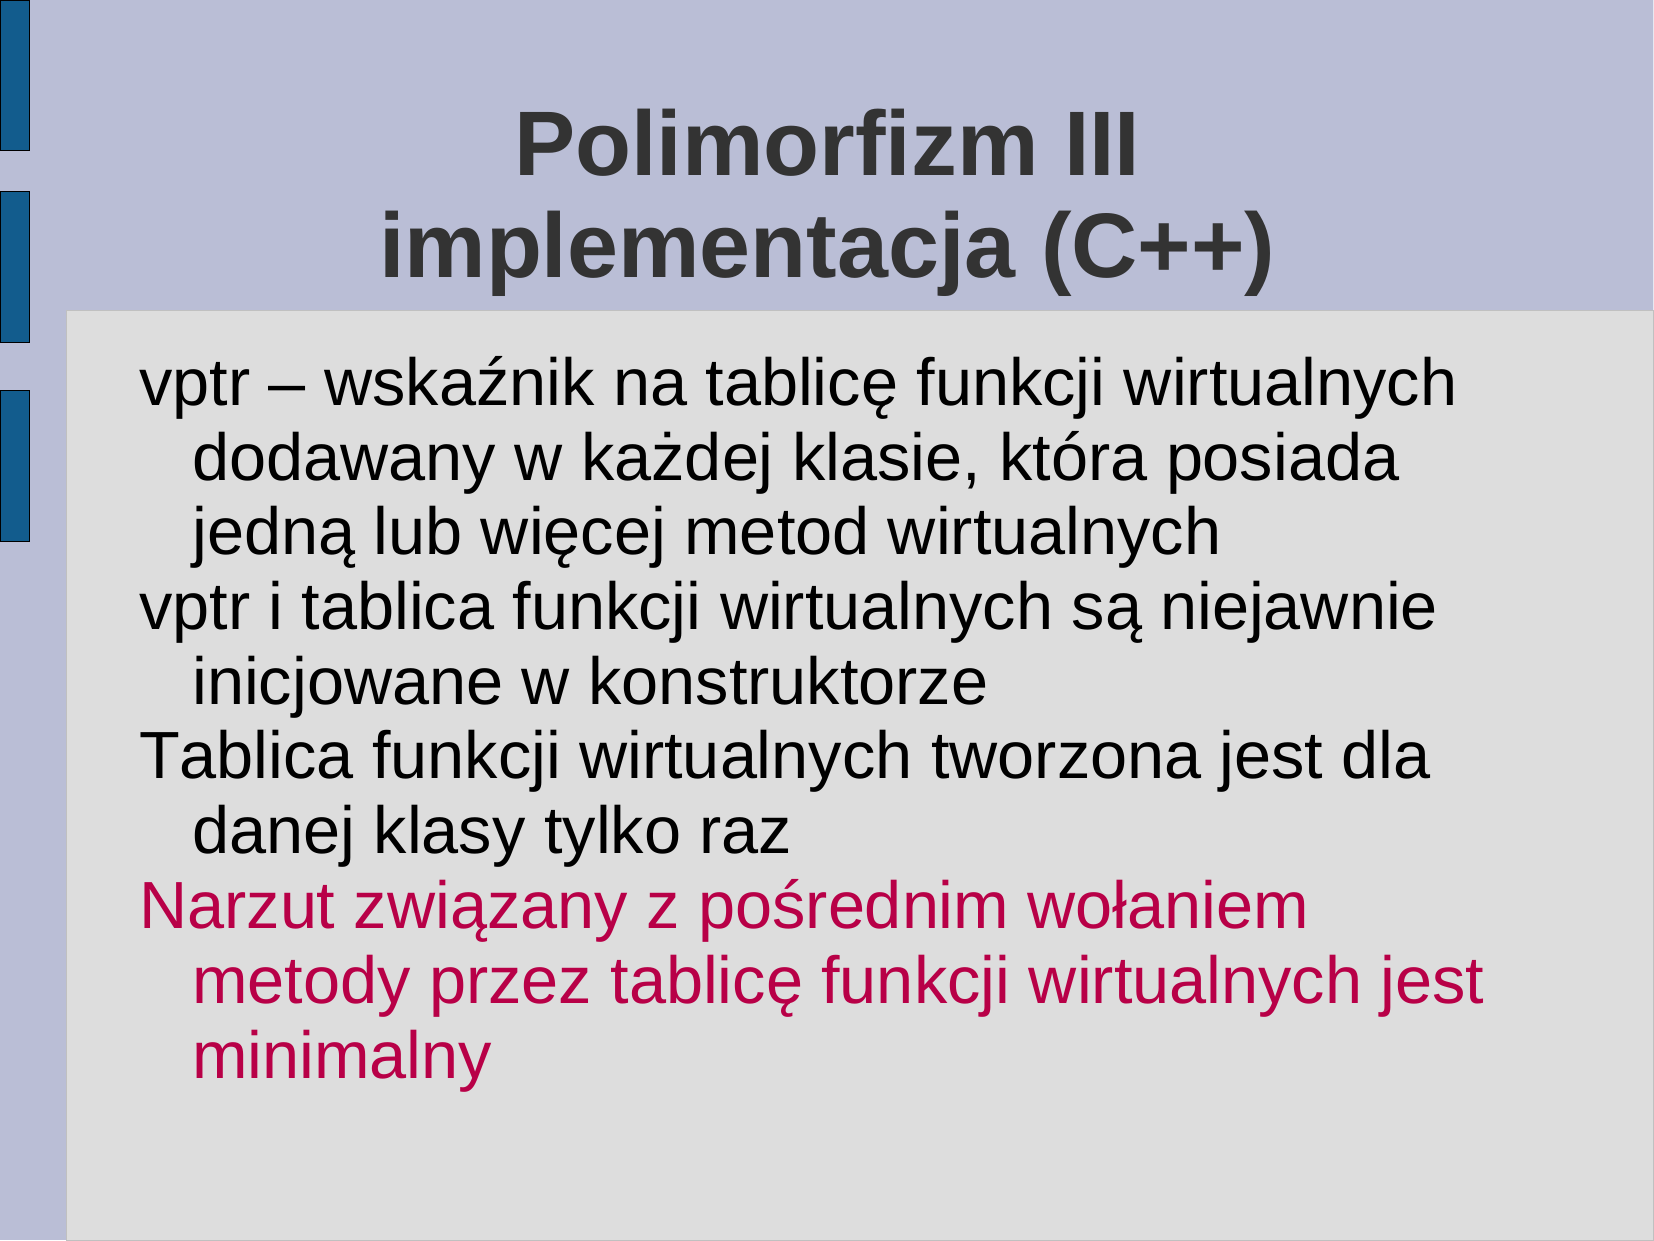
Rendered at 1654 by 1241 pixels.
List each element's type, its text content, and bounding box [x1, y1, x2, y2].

title Polimorfizm III implementacja (C++) [121, 92, 1534, 298]
list vptr – wskaźnik na tablicę funkcji wirtualnych dodawany w każdej klasie, która posiada jedną lub więcej metod wirtualnych vptr i tablica funkcji wirtualnych są niejawnie inicjowane w konstruktorze Tablica funkcji wirtualnych tworzona jest dla danej klasy tylko raz Narzut związany z pośrednim wołaniem metody przez tablicę funkcji wirtualnych jest minimalny [121, 344, 1534, 1112]
